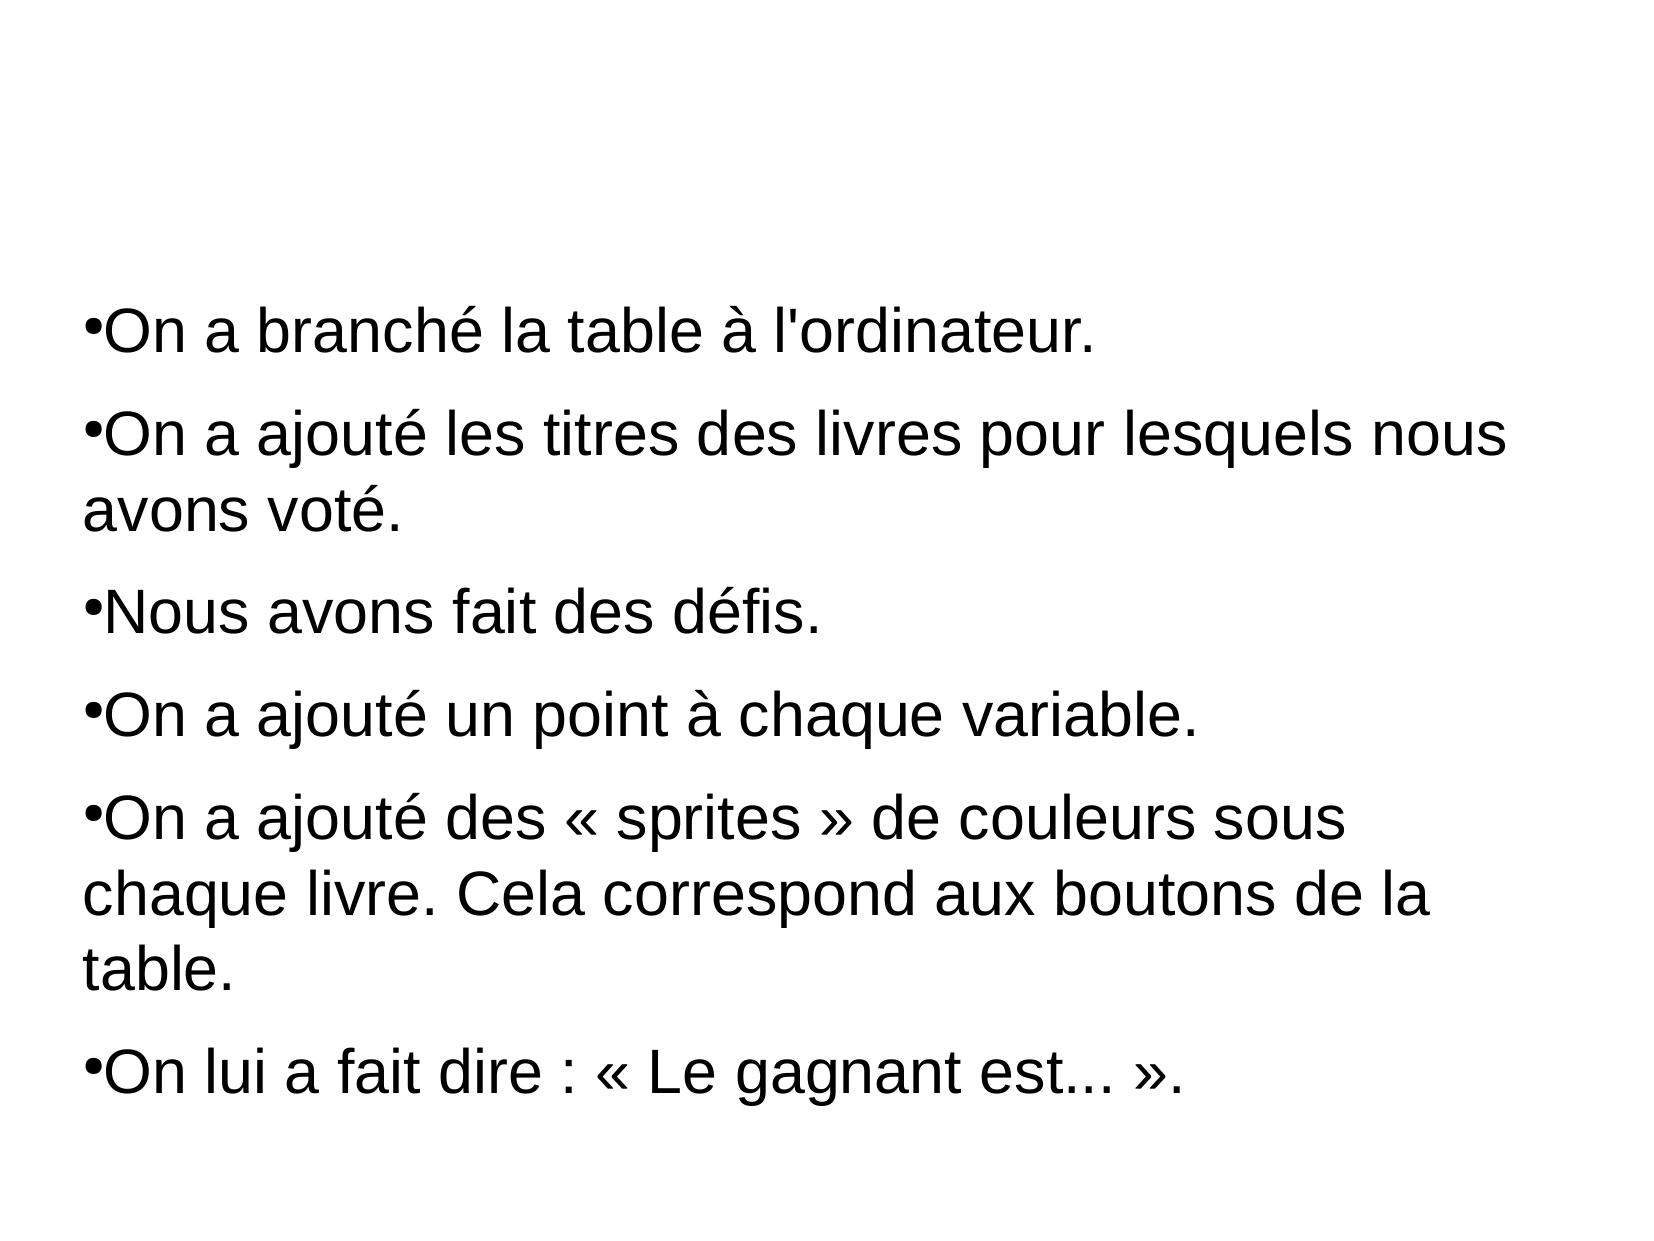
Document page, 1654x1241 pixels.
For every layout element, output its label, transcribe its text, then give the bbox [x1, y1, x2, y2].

list On a branché la table à l'ordinateur. On a ajouté les titres des livres pour lesquels nous avons voté. Nous avons fait des défis. On a ajouté un point à chaque variable. On a ajouté des « sprites » de couleurs sous chaque livre. Cela correspond aux boutons de la table. On lui a fait dire : « Le gagnant est... ». [82, 290, 1571, 1109]
